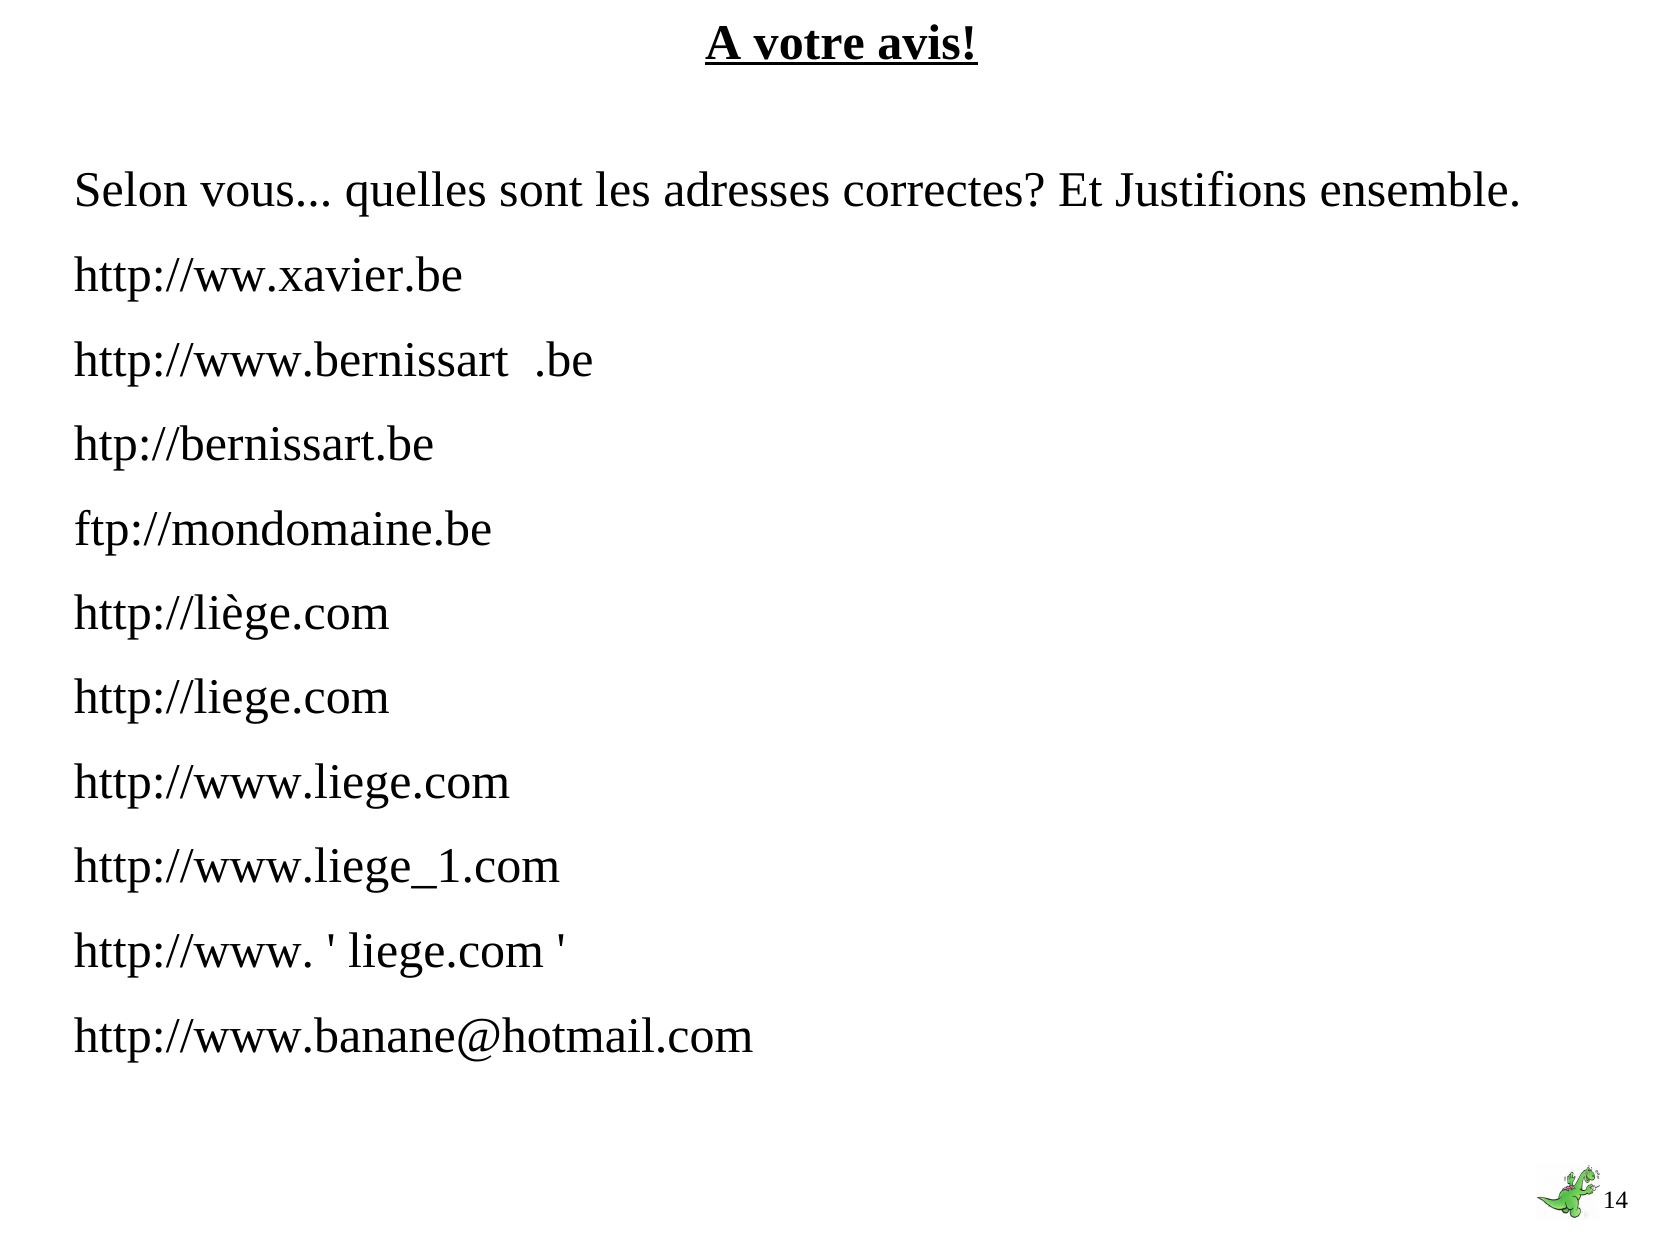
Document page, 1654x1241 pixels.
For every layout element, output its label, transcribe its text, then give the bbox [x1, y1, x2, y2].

text_box Selon vous... quelles sont les adresses correctes? Et Justifions ensemble. http://ww.xavier.be http://www.bernissart .be htp://bernissart.be ftp://mondomaine.be http://liège.com http://liege.com http://www.liege.com http://www.liege_1.com http://www. ' liege.com ' http://www.banane@hotmail.com [59, 177, 1595, 1157]
text_box A votre avis! [560, 29, 1123, 101]
text_box 14 [1603, 1186, 1632, 1214]
picture [1536, 1163, 1600, 1220]
